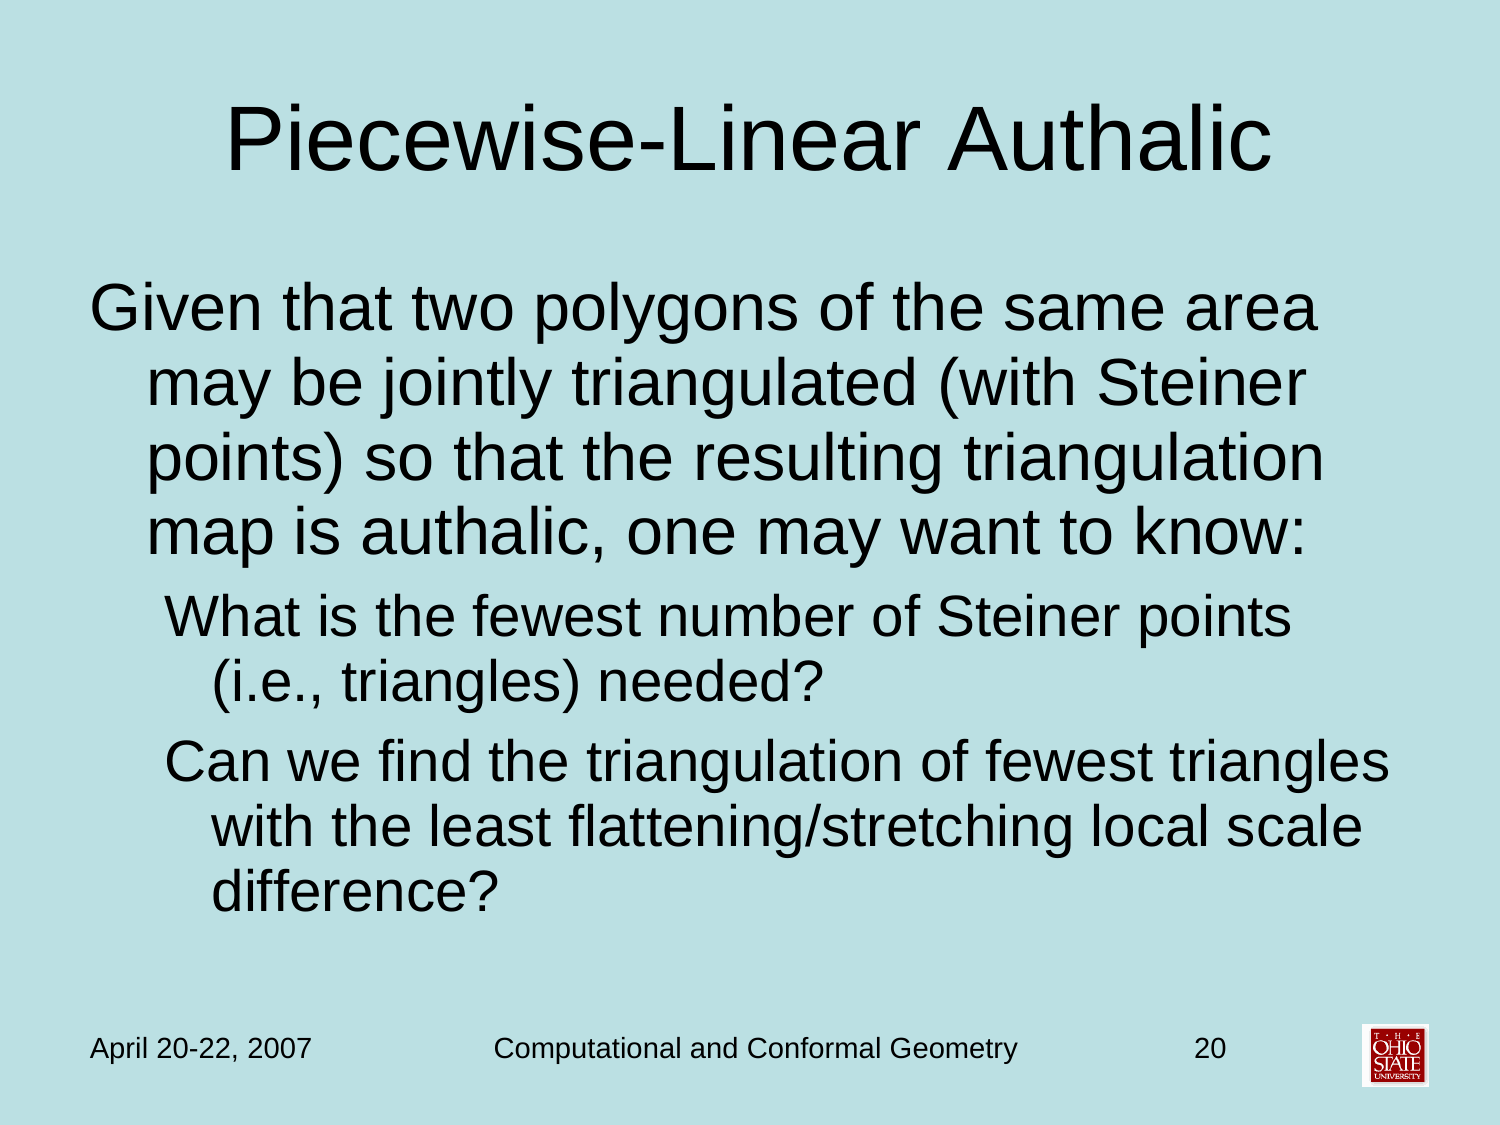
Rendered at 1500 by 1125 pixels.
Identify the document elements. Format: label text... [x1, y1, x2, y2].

picture [1362, 1024, 1429, 1087]
list Given that two polygons of the same area may be jointly triangulated (with Steiner points) so that the resulting triangulation map is authalic, one may want to know: What is the fewest number of Steiner points (i.e., triangles) needed? Can we find the triangulation of fewest triangles with the least flattening/stretching local scale difference? [75, 262, 1426, 1006]
title Piecewise-Linear Authalic [75, 45, 1426, 233]
